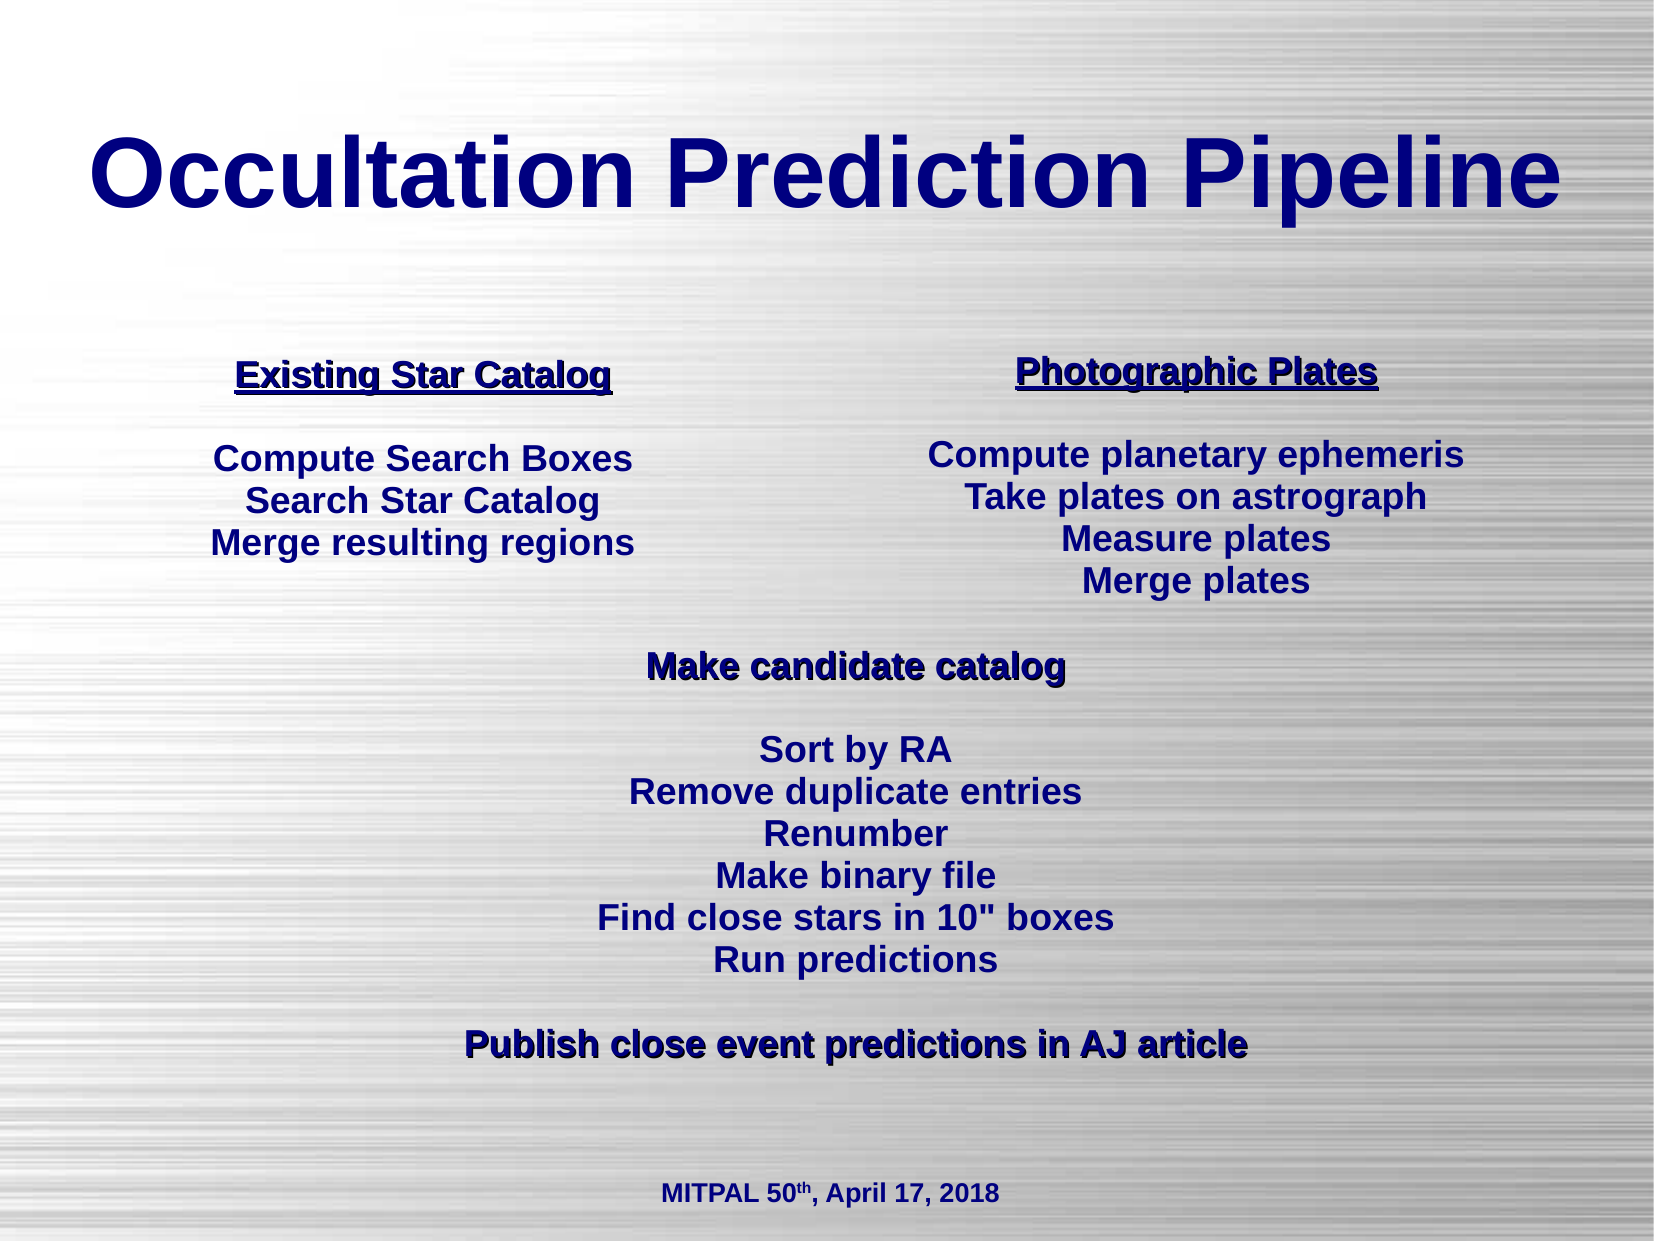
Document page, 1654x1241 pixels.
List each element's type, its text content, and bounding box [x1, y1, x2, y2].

text_box Make candidate catalog Sort by RA Remove duplicate entries Renumber Make binary file Find close stars in 10" boxes Run predictions Publish close event predictions in AJ article [305, 637, 1407, 1085]
picture [0, 0, 1654, 1241]
text_box Occultation Prediction Pipeline [29, 109, 1625, 236]
text_box [1174, 365, 1205, 464]
text_box Photographic Plates Compute planetary ephemeris Take plates on astrograph Measure plates Merge plates [909, 342, 1484, 609]
text_box Existing Star Catalog Compute Search Boxes Search Star Catalog Merge resulting regions [192, 345, 654, 571]
text_box MITPAL 50th, April 17, 2018 [646, 1170, 1015, 1218]
